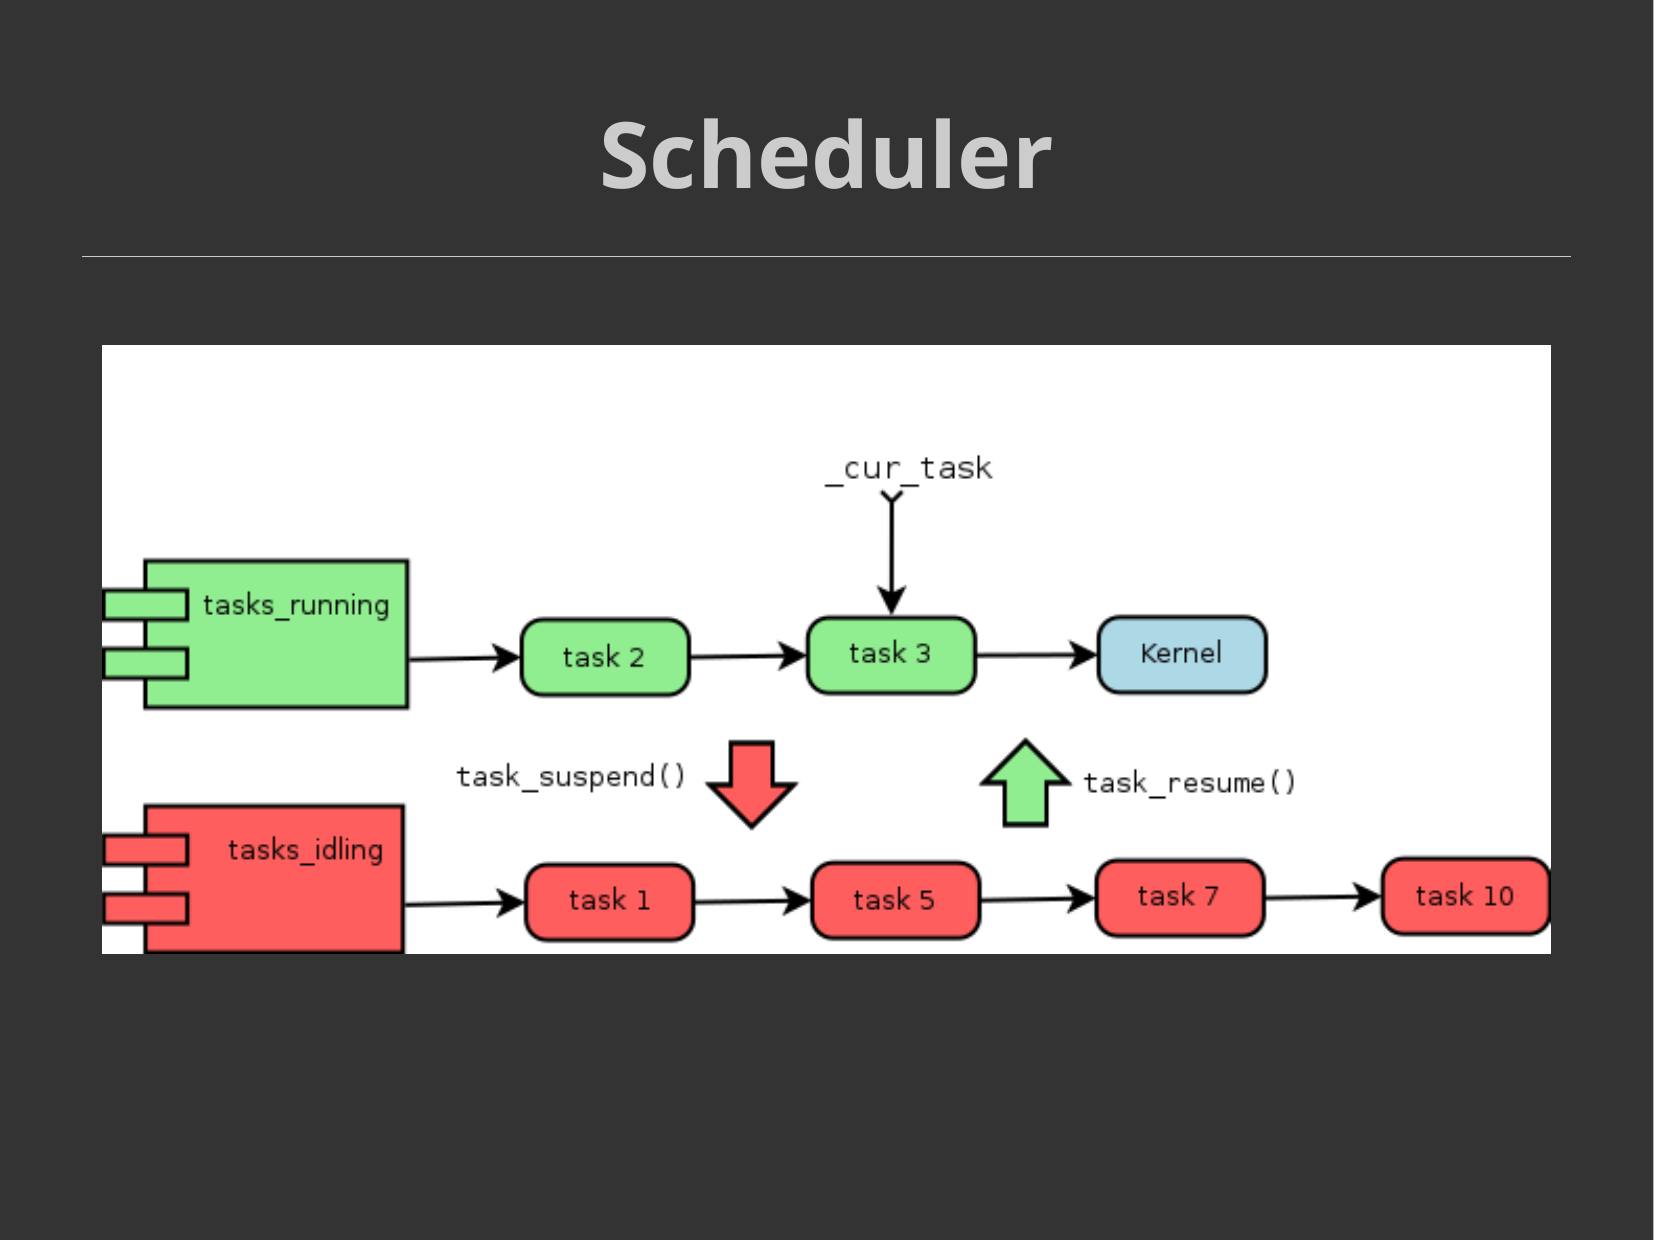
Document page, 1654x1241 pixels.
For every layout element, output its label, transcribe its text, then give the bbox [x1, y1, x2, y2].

title Scheduler [82, 49, 1571, 257]
picture [102, 345, 1551, 954]
